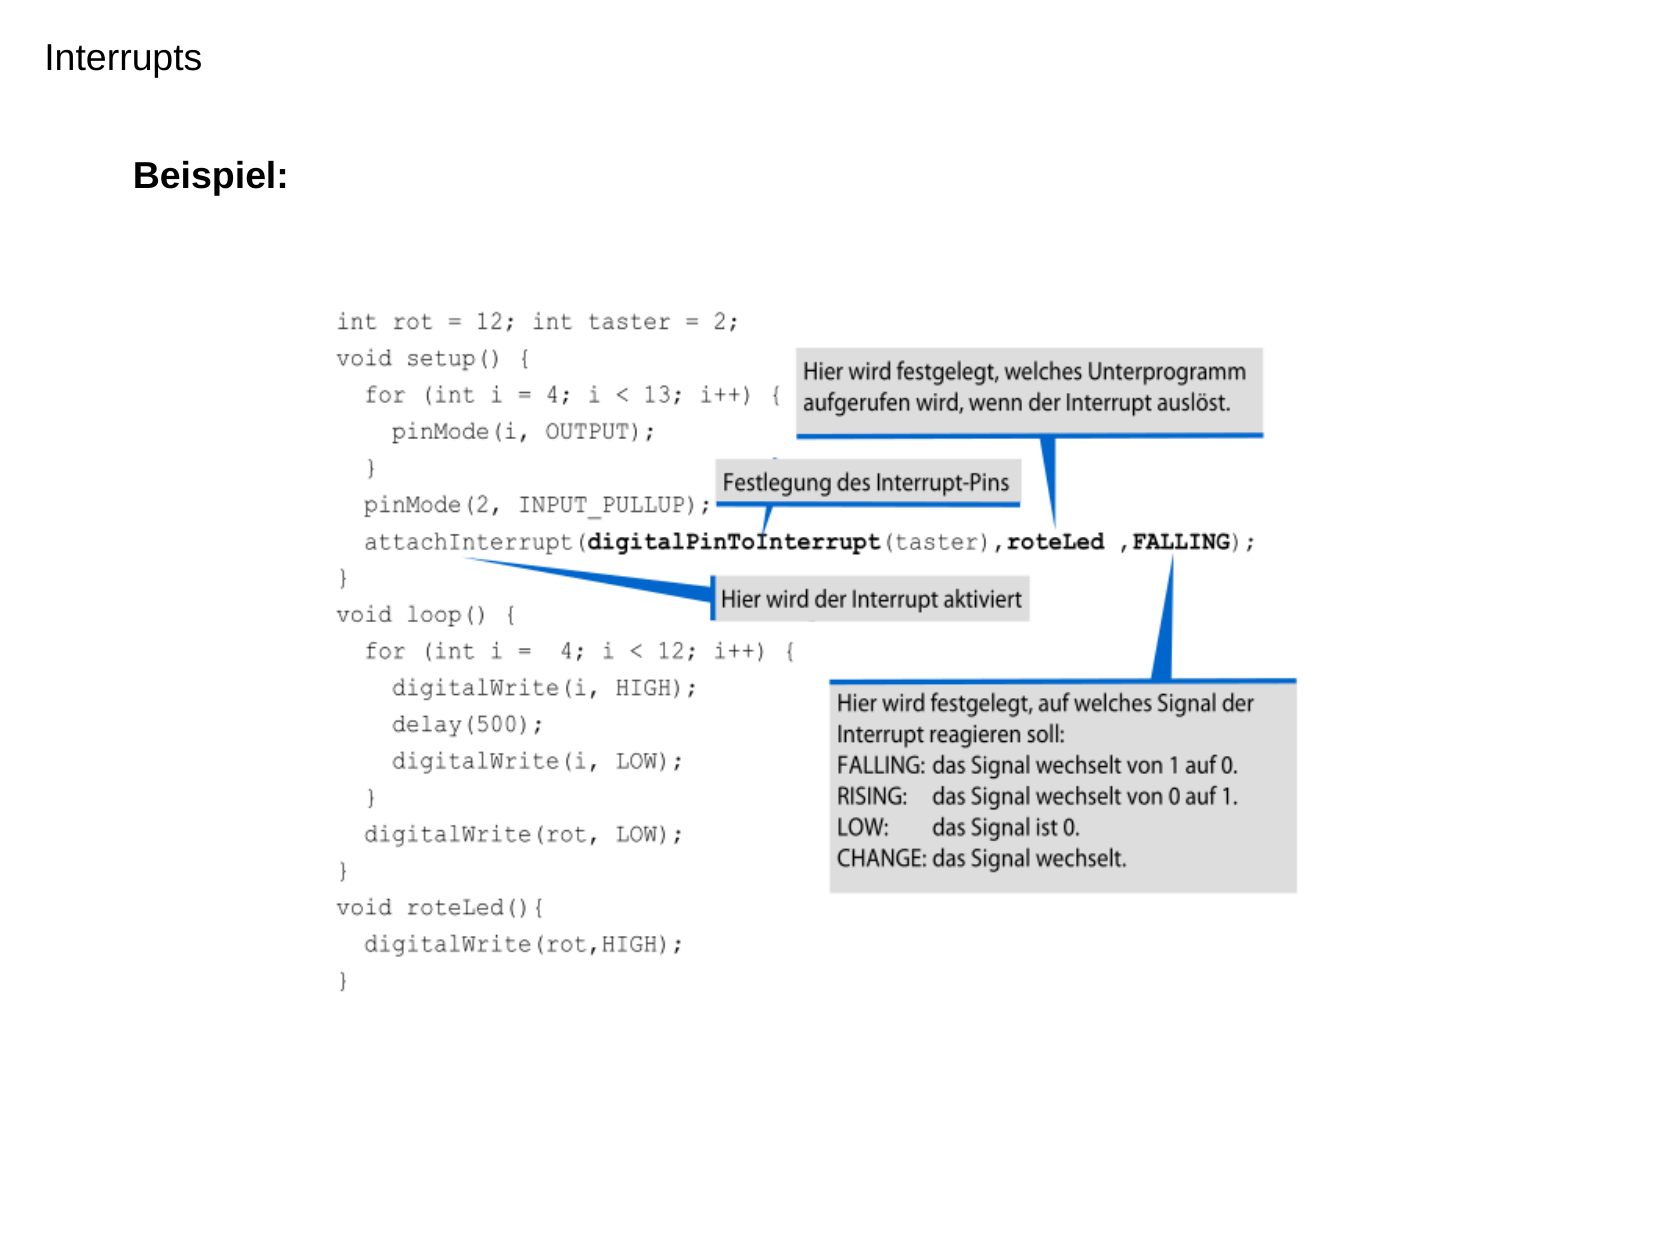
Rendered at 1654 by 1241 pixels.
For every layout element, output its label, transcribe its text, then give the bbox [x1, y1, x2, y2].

picture [324, 295, 1313, 1007]
text_box Interrupts [29, 29, 709, 87]
text_box Beispiel: [118, 147, 1536, 331]
